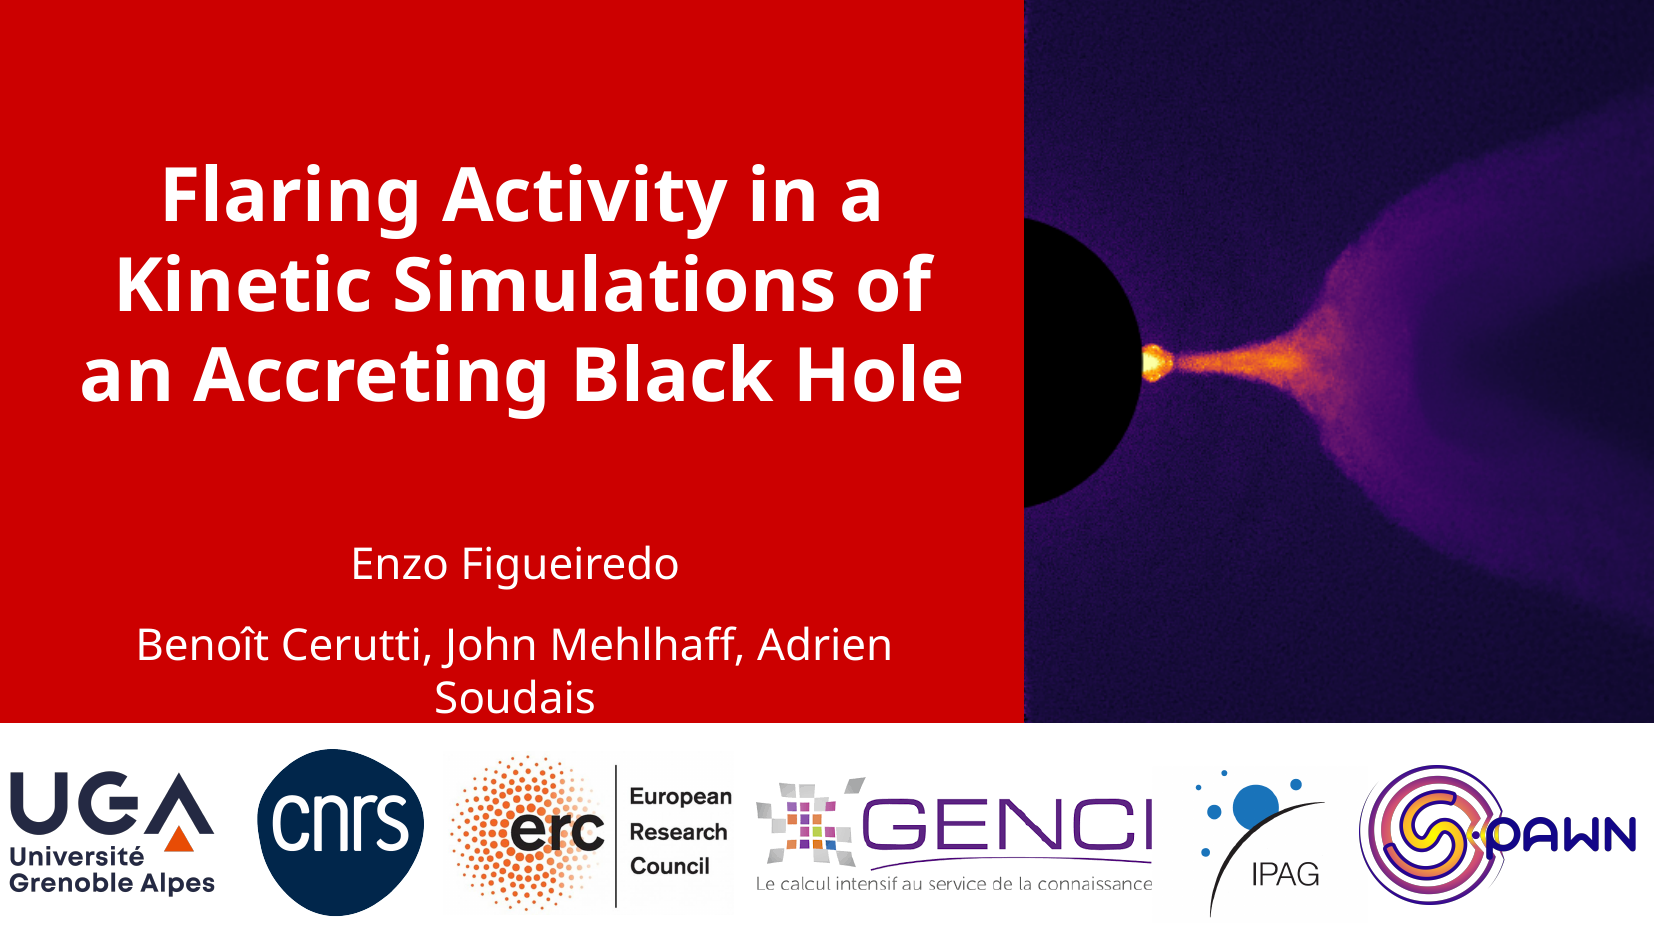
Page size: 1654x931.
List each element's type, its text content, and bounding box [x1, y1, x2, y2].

picture [756, 765, 1636, 923]
picture [8, 770, 216, 898]
list Enzo Figueiredo Benoît Cerutti, John Mehlhaff, Adrien Soudais [0, 535, 978, 723]
picture [443, 751, 734, 915]
picture [1024, 0, 1654, 723]
picture [254, 747, 427, 918]
title Flaring Activity in a Kinetic Simulations of an Accreting Black Hole [72, 1, 973, 535]
